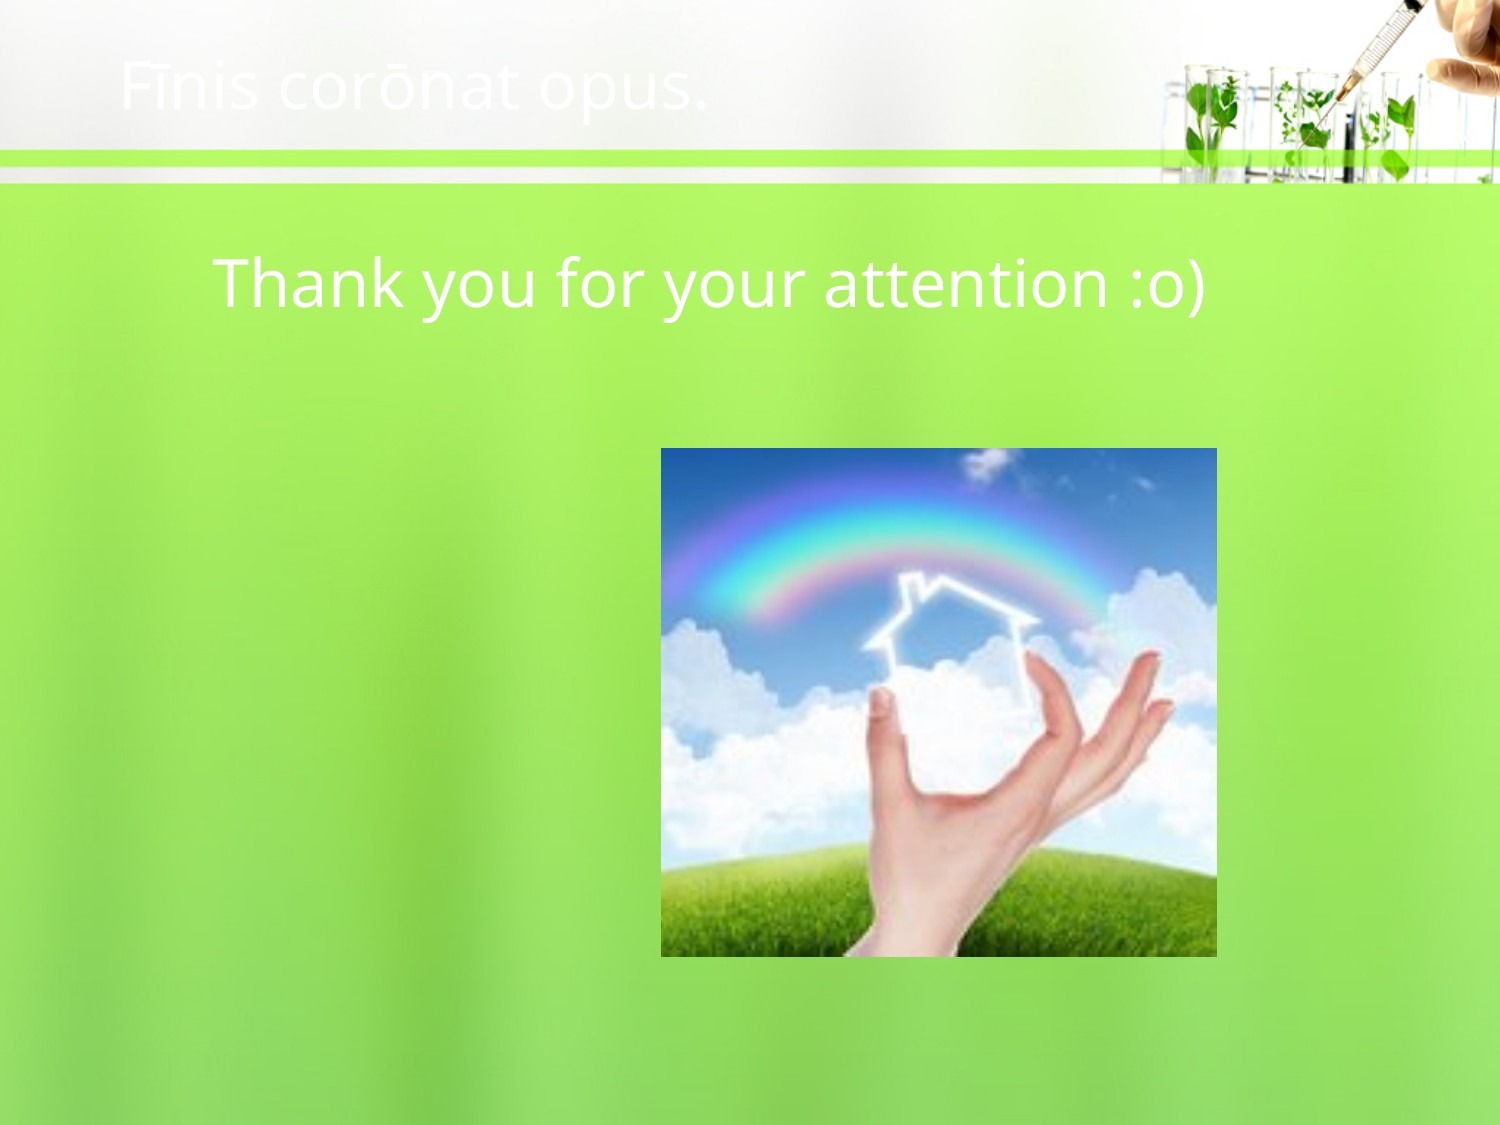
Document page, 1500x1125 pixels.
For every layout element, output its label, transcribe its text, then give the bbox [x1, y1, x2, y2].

list Fīnis corōnat opus. [47, 35, 1248, 169]
picture [661, 448, 1217, 957]
list Thank you for your attention :o) [141, 233, 1342, 556]
